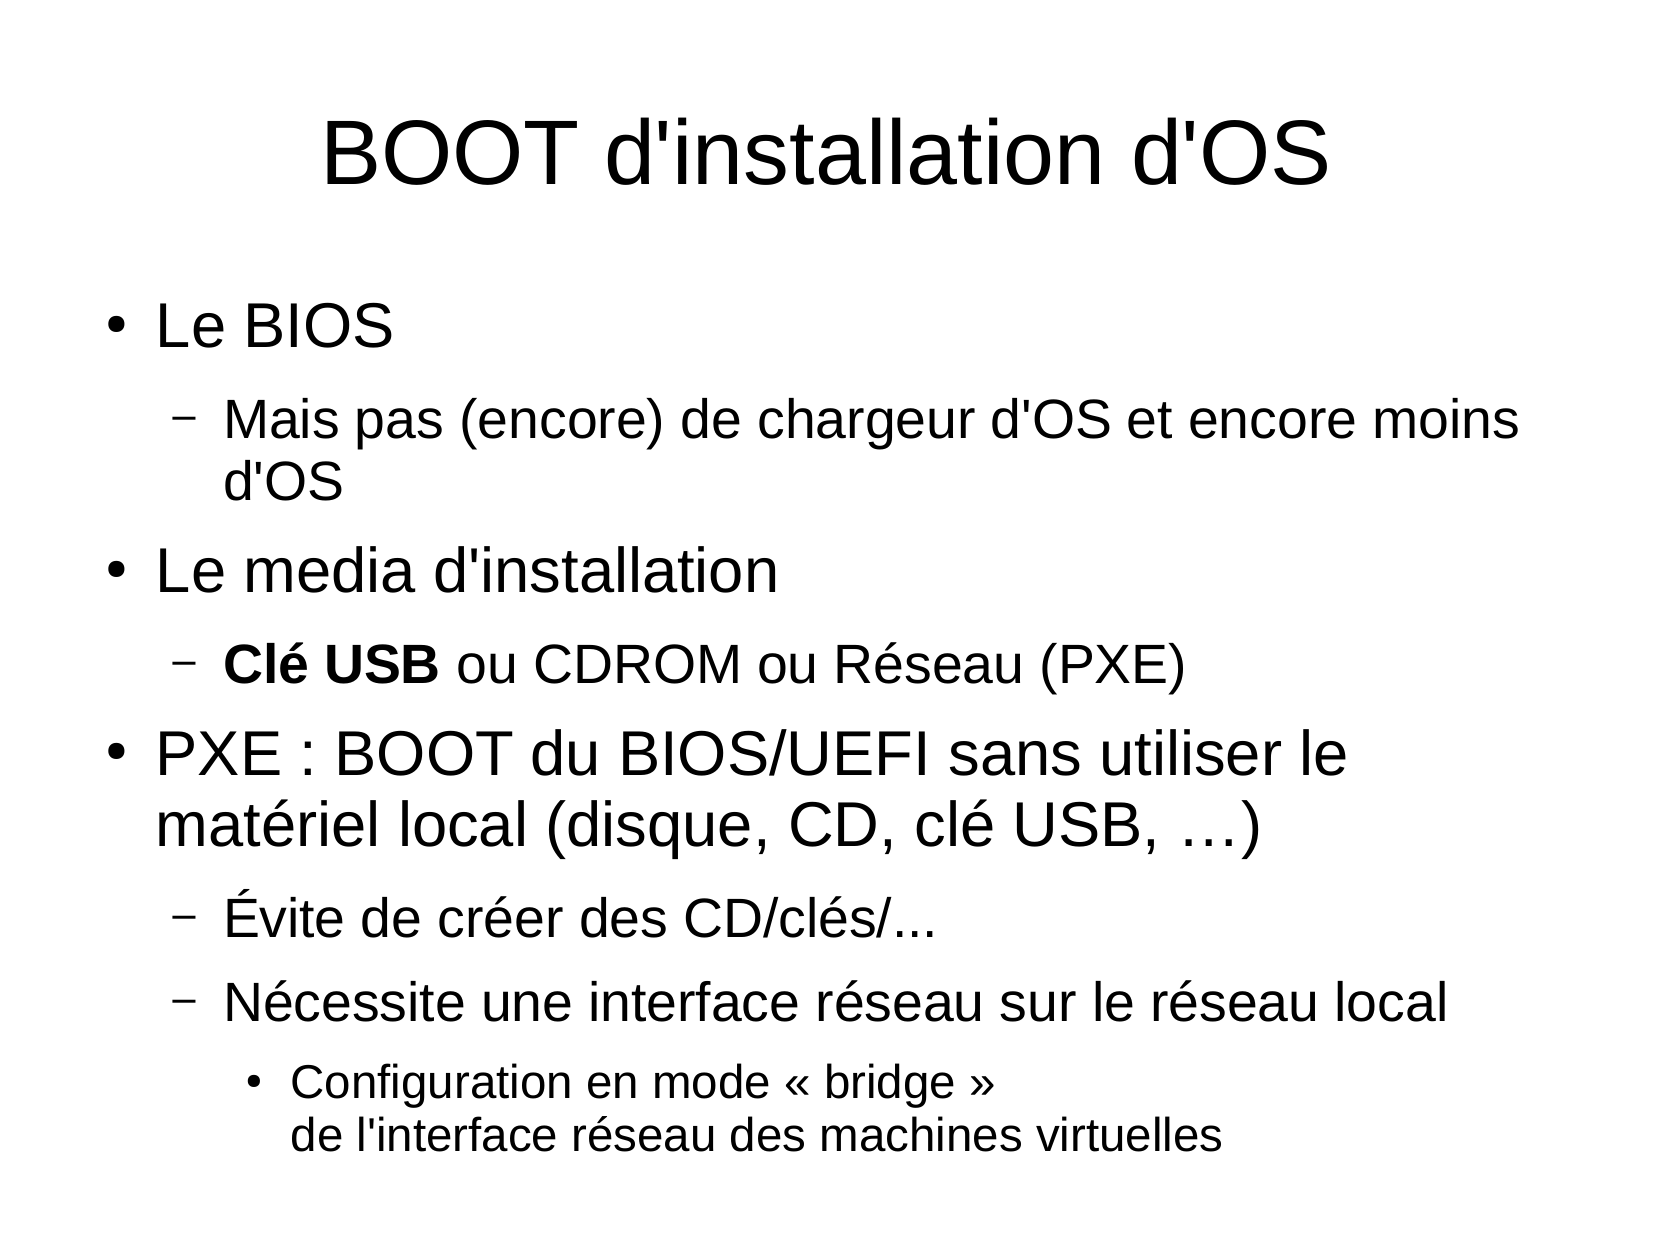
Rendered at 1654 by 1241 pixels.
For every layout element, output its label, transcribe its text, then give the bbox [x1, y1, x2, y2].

list Le BIOS Mais pas (encore) de chargeur d'OS et encore moins d'OS Le media d'installation Clé USB ou CDROM ou Réseau (PXE) PXE : BOOT du BIOS/UEFI sans utiliser le matériel local (disque, CD, clé USB, …) Évite de créer des CD/clés/... Nécessite une interface réseau sur le réseau local Configuration en mode « bridge » de l'interface réseau des machines virtuelles [88, 290, 1577, 1170]
title BOOT d'installation d'OS [82, 49, 1571, 257]
